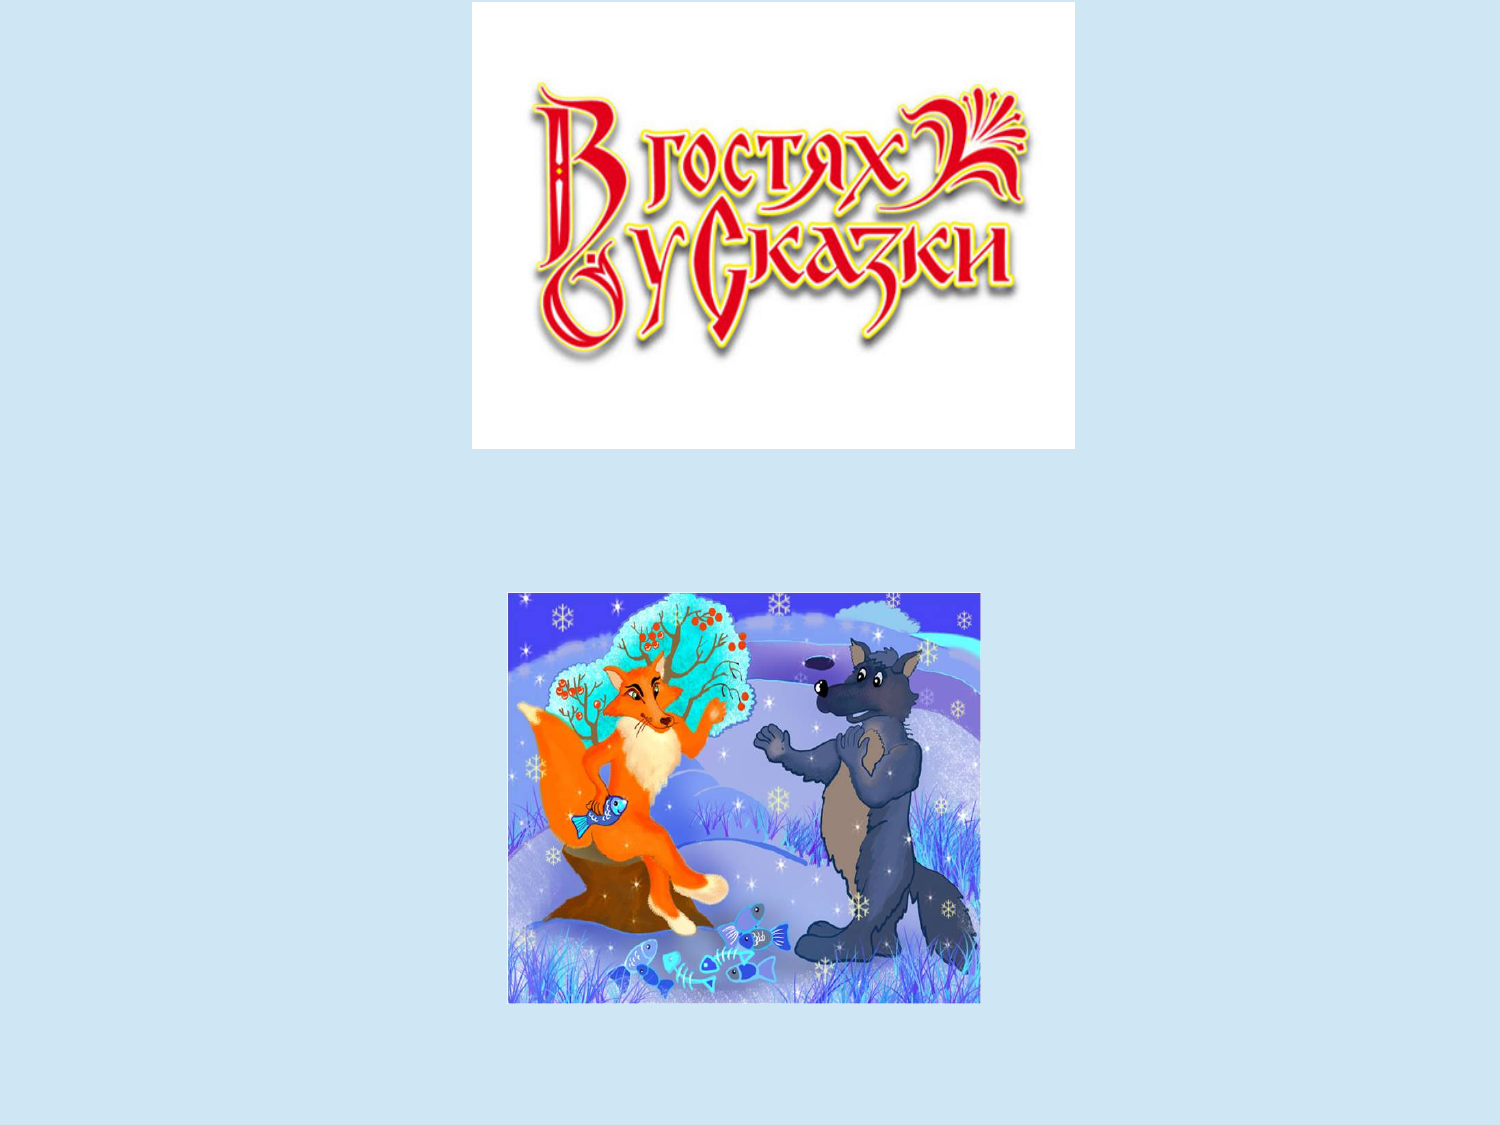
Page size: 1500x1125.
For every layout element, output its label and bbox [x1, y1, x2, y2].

picture [507, 592, 981, 1004]
picture [472, 2, 1075, 449]
